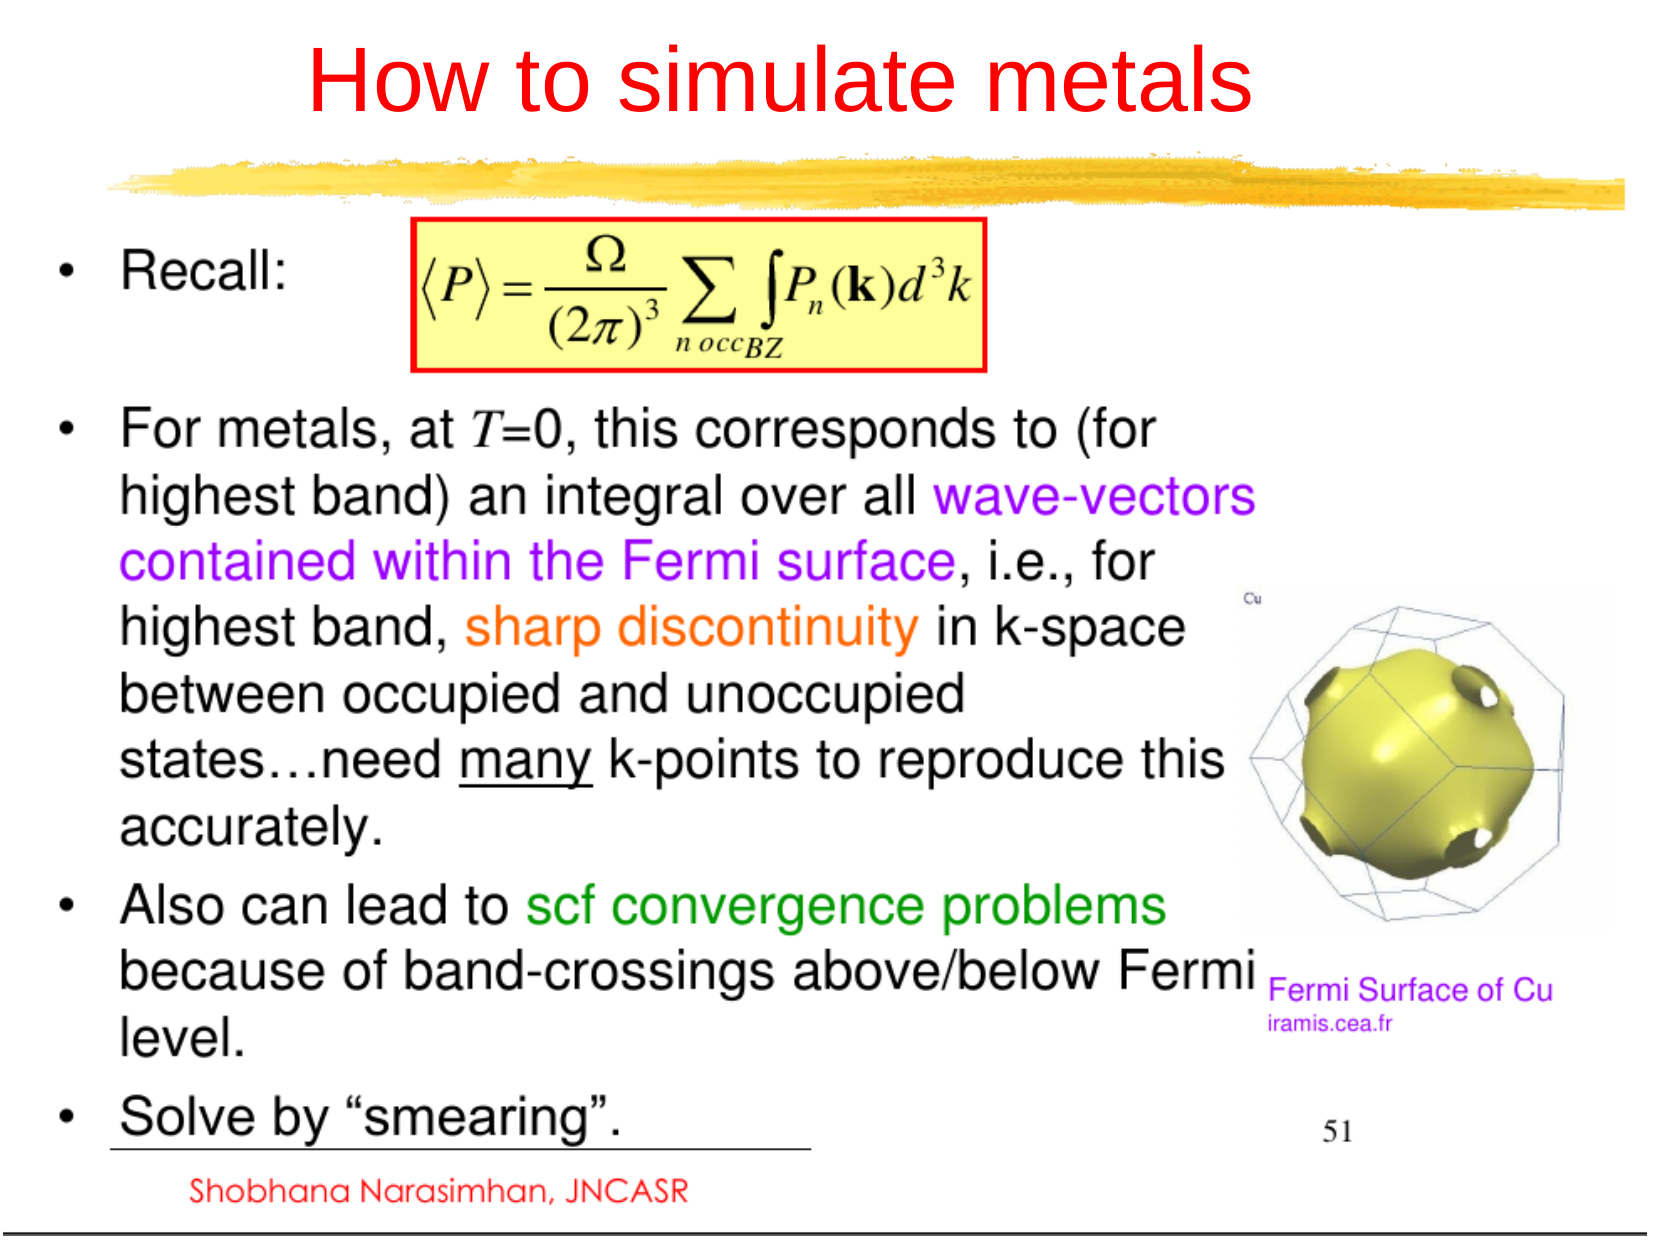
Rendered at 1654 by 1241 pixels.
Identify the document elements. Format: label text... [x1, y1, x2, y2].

picture [3, 140, 1647, 1236]
text_box How to simulate metals [292, 21, 1271, 139]
